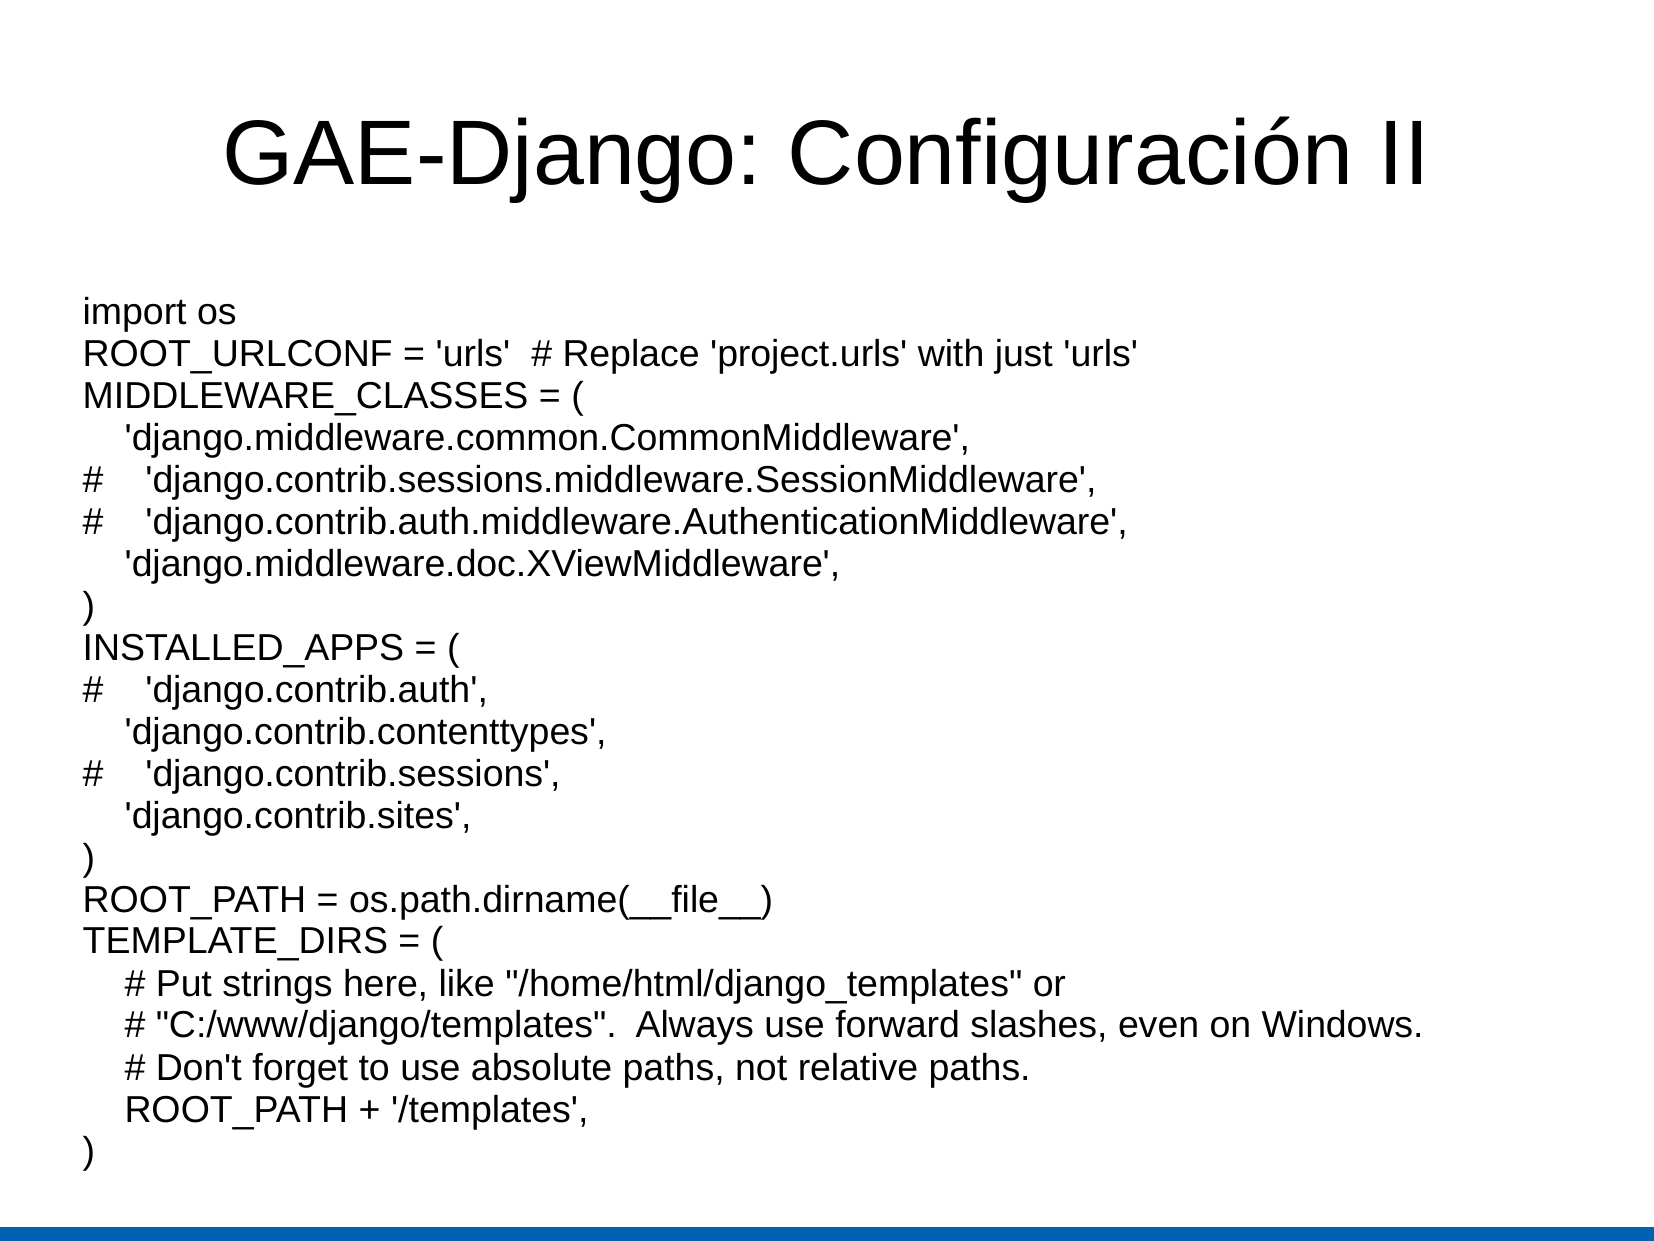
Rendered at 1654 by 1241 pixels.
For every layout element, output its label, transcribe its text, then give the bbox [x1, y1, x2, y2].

subtitle import os ROOT_URLCONF = 'urls' # Replace 'project.urls' with just 'urls' MIDDLEWARE_CLASSES = ( 'django.middleware.common.CommonMiddleware', # 'django.contrib.sessions.middleware.SessionMiddleware', # 'django.contrib.auth.middleware.AuthenticationMiddleware', 'django.middleware.doc.XViewMiddleware', ) INSTALLED_APPS = ( # 'django.contrib.auth', 'django.contrib.contenttypes', # 'django.contrib.sessions', 'django.contrib.sites', ) ROOT_PATH = os.path.dirname(__file__) TEMPLATE_DIRS = ( # Put strings here, like "/home/html/django_templates" or # "C:/www/django/templates". Always use forward slashes, even on Windows. # Don't forget to use absolute paths, not relative paths. ROOT_PATH + '/templates', ) [82, 290, 1571, 1173]
title GAE-Django: Configuración II [82, 49, 1571, 257]
